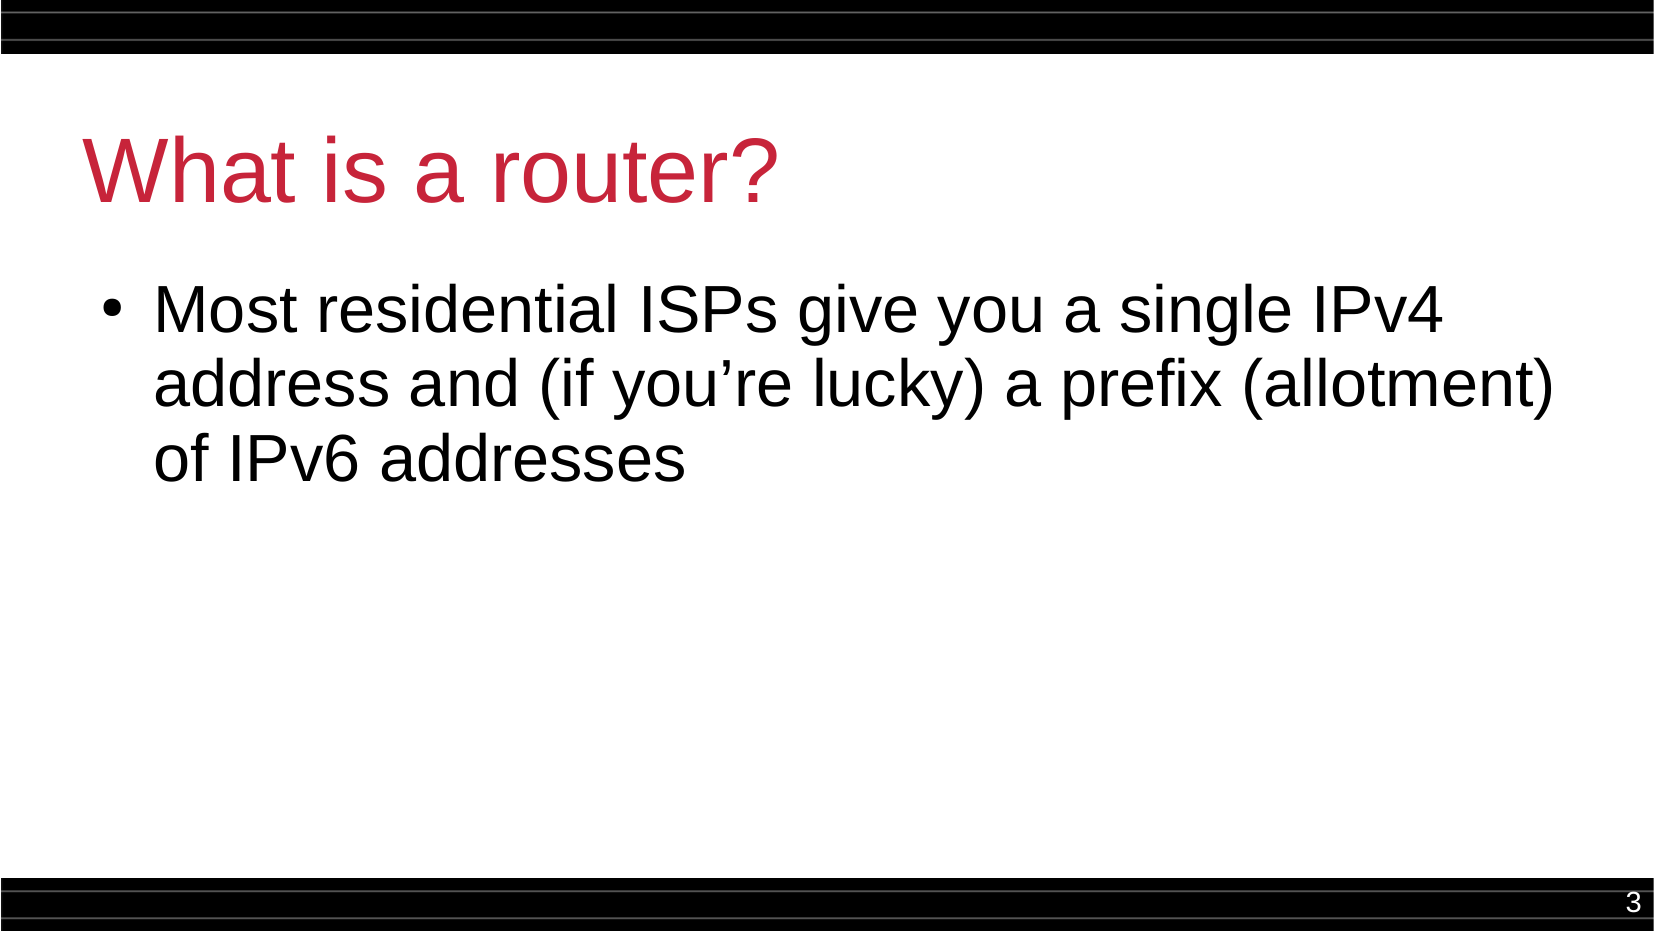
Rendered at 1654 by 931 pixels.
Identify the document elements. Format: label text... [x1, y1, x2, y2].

picture [1, 0, 1654, 54]
title What is a router? [82, 92, 1571, 249]
picture [1, 878, 1654, 931]
list Most residential ISPs give you a single IPv4 address and (if you’re lucky) a prefix (allotment) of IPv6 addresses [82, 271, 1571, 851]
